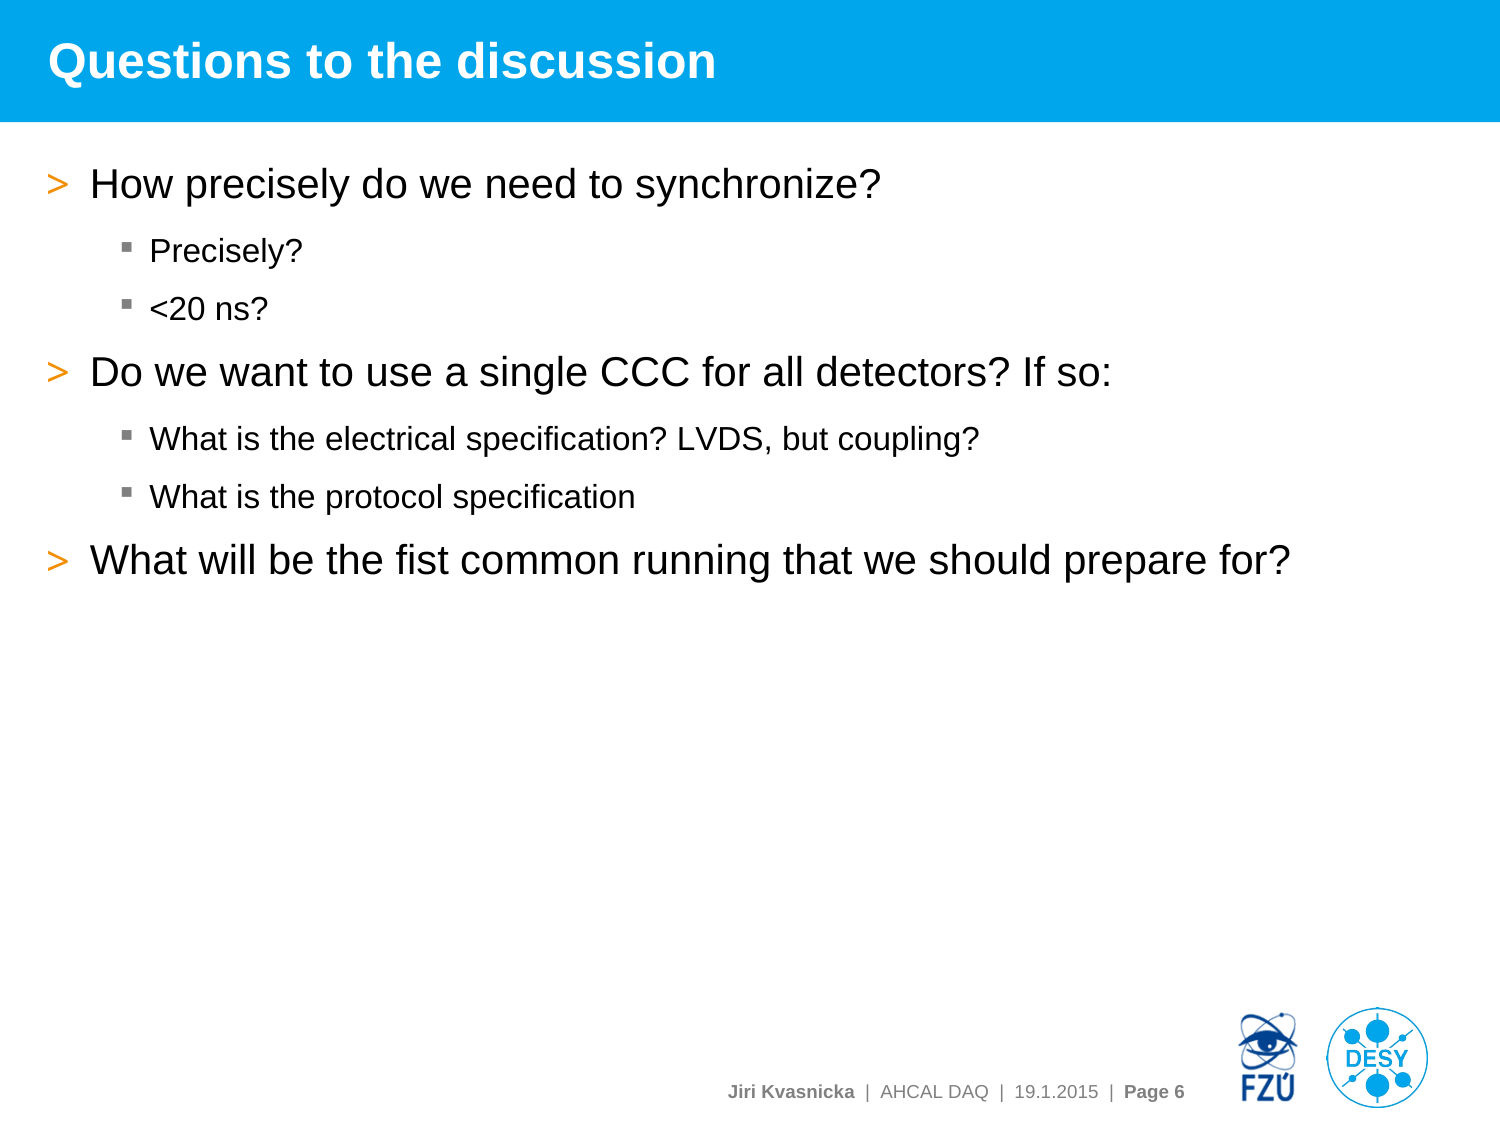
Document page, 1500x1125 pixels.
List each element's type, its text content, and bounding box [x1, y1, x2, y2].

picture [1215, 1004, 1321, 1110]
list How precisely do we need to synchronize? Precisely? <20 ns? Do we want to use a single CCC for all detectors? If so: What is the electrical specification? LVDS, but coupling? What is the protocol specification What will be the fist common running that we should prepare for? [46, 160, 1444, 813]
title Questions to the discussion [47, 16, 1446, 107]
picture [1326, 1007, 1428, 1108]
